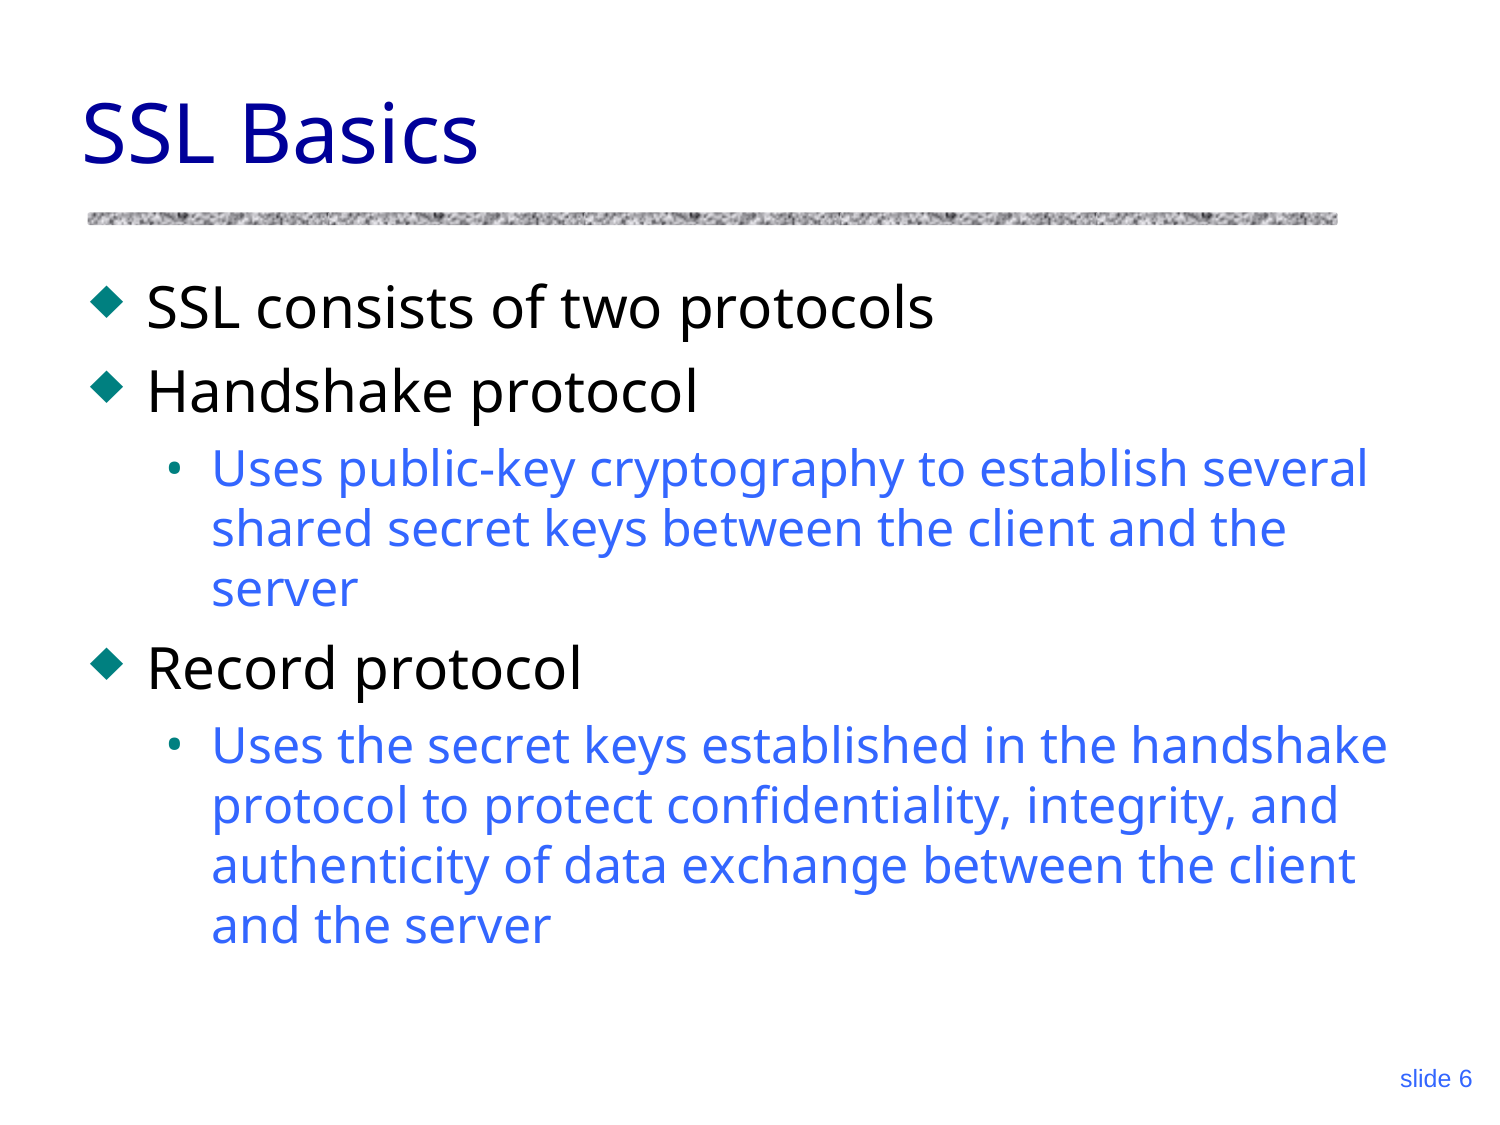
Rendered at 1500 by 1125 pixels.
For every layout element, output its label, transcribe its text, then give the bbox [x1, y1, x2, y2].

picture [87, 212, 1338, 226]
title SSL Basics [66, 37, 1342, 188]
list SSL consists of two protocols Handshake protocol Uses public-key cryptography to establish several shared secret keys between the client and the server Record protocol Uses the secret keys established in the handshake protocol to protect confidentiality, integrity, and authenticity of data exchange between the client and the server [74, 262, 1417, 1088]
text_box slide <number> [1174, 1025, 1488, 1101]
